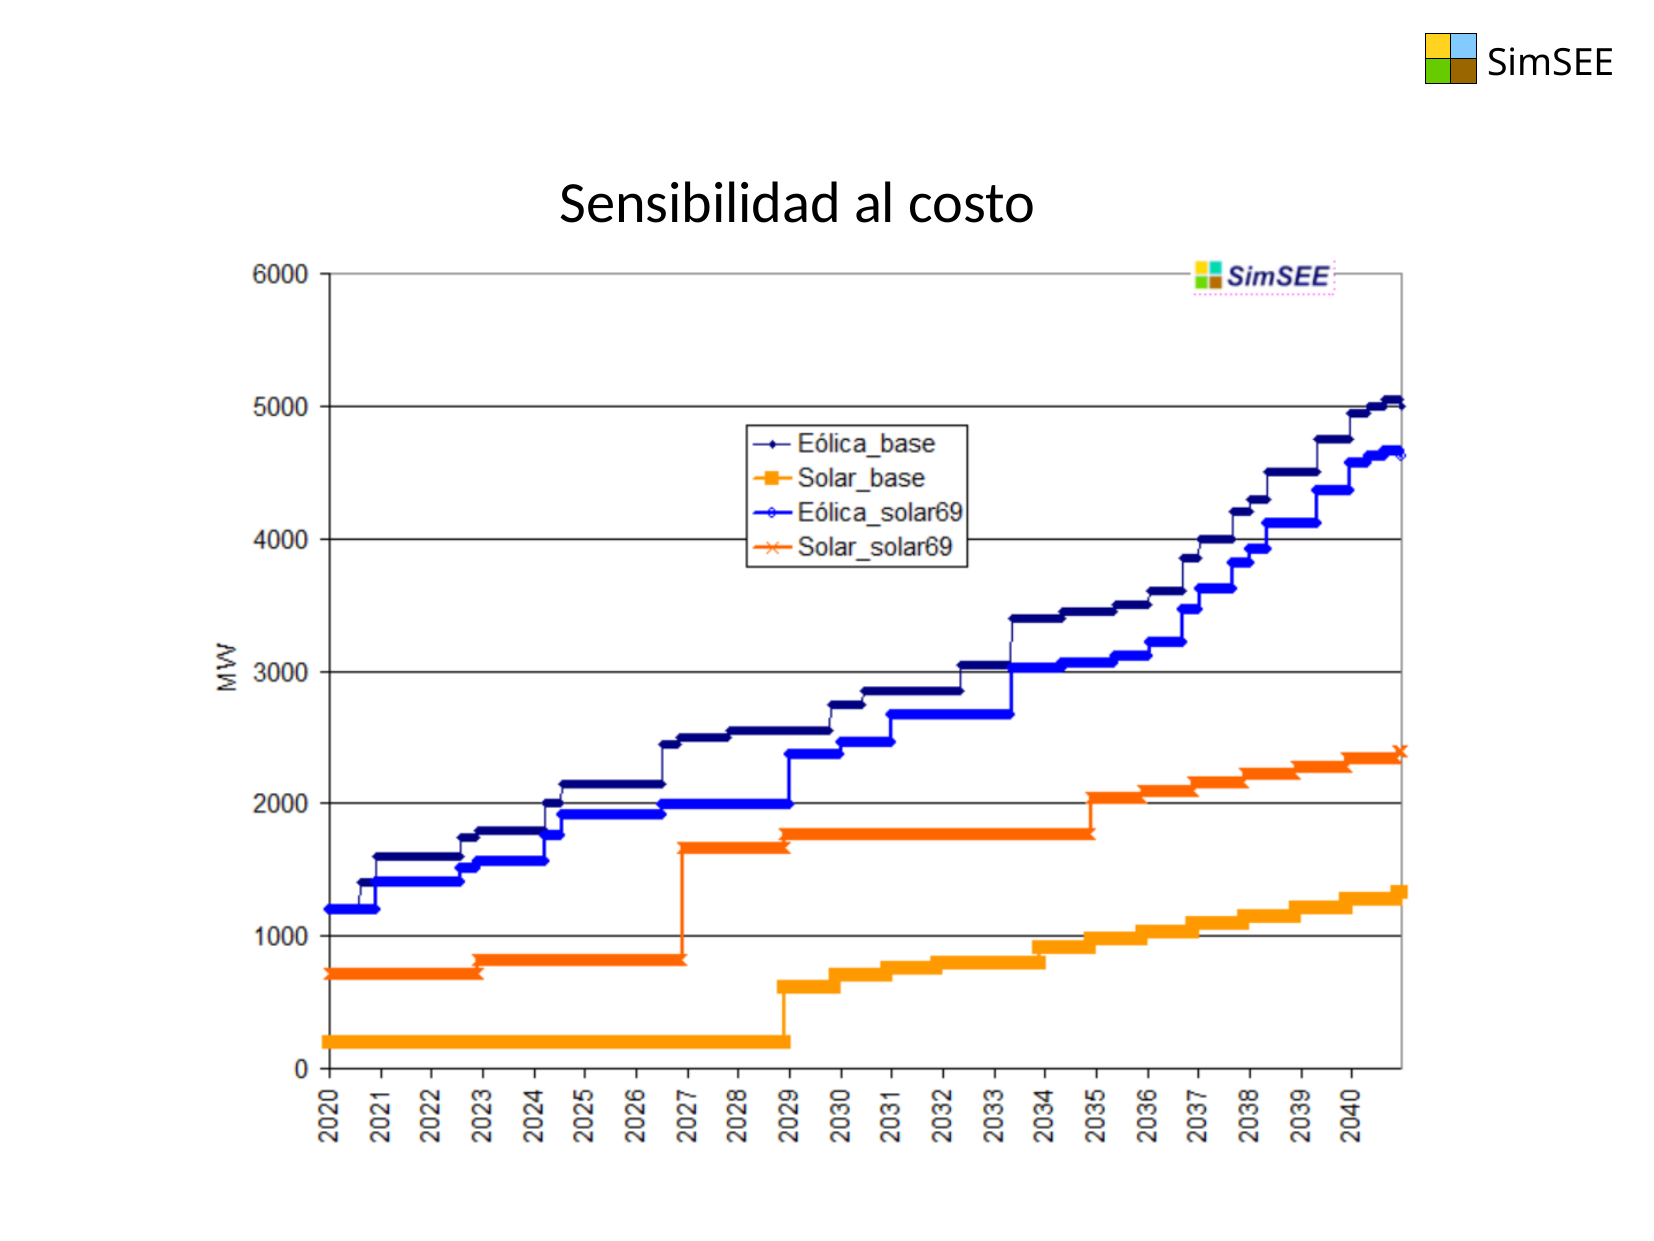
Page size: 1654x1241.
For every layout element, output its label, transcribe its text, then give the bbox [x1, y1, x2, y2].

picture [195, 247, 1444, 1161]
title Sensibilidad al costo [97, 137, 1498, 261]
